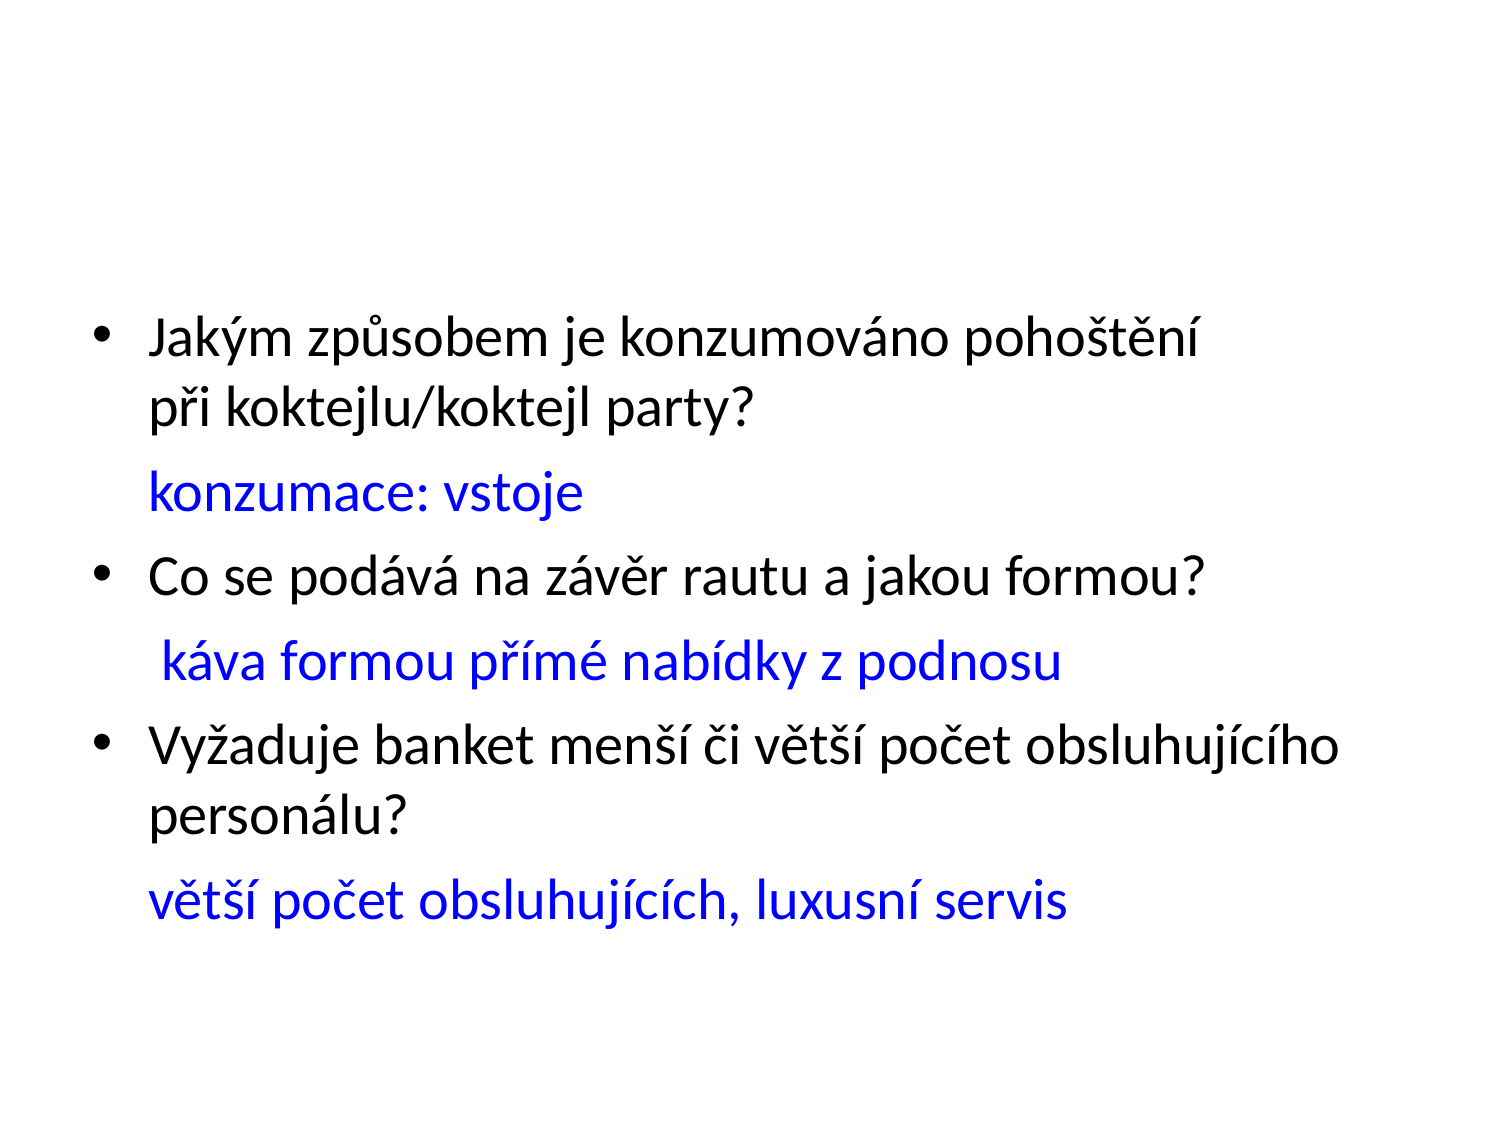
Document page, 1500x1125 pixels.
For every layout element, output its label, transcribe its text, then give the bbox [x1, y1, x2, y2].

list Jakým způsobem je konzumováno pohoštění při koktejlu/koktejl party? konzumace: vstoje Co se podává na závěr rautu a jakou formou? káva formou přímé nabídky z podnosu Vyžaduje banket menší či větší počet obsluhujícího personálu? větší počet obsluhujících, luxusní servis [76, 290, 1427, 1010]
